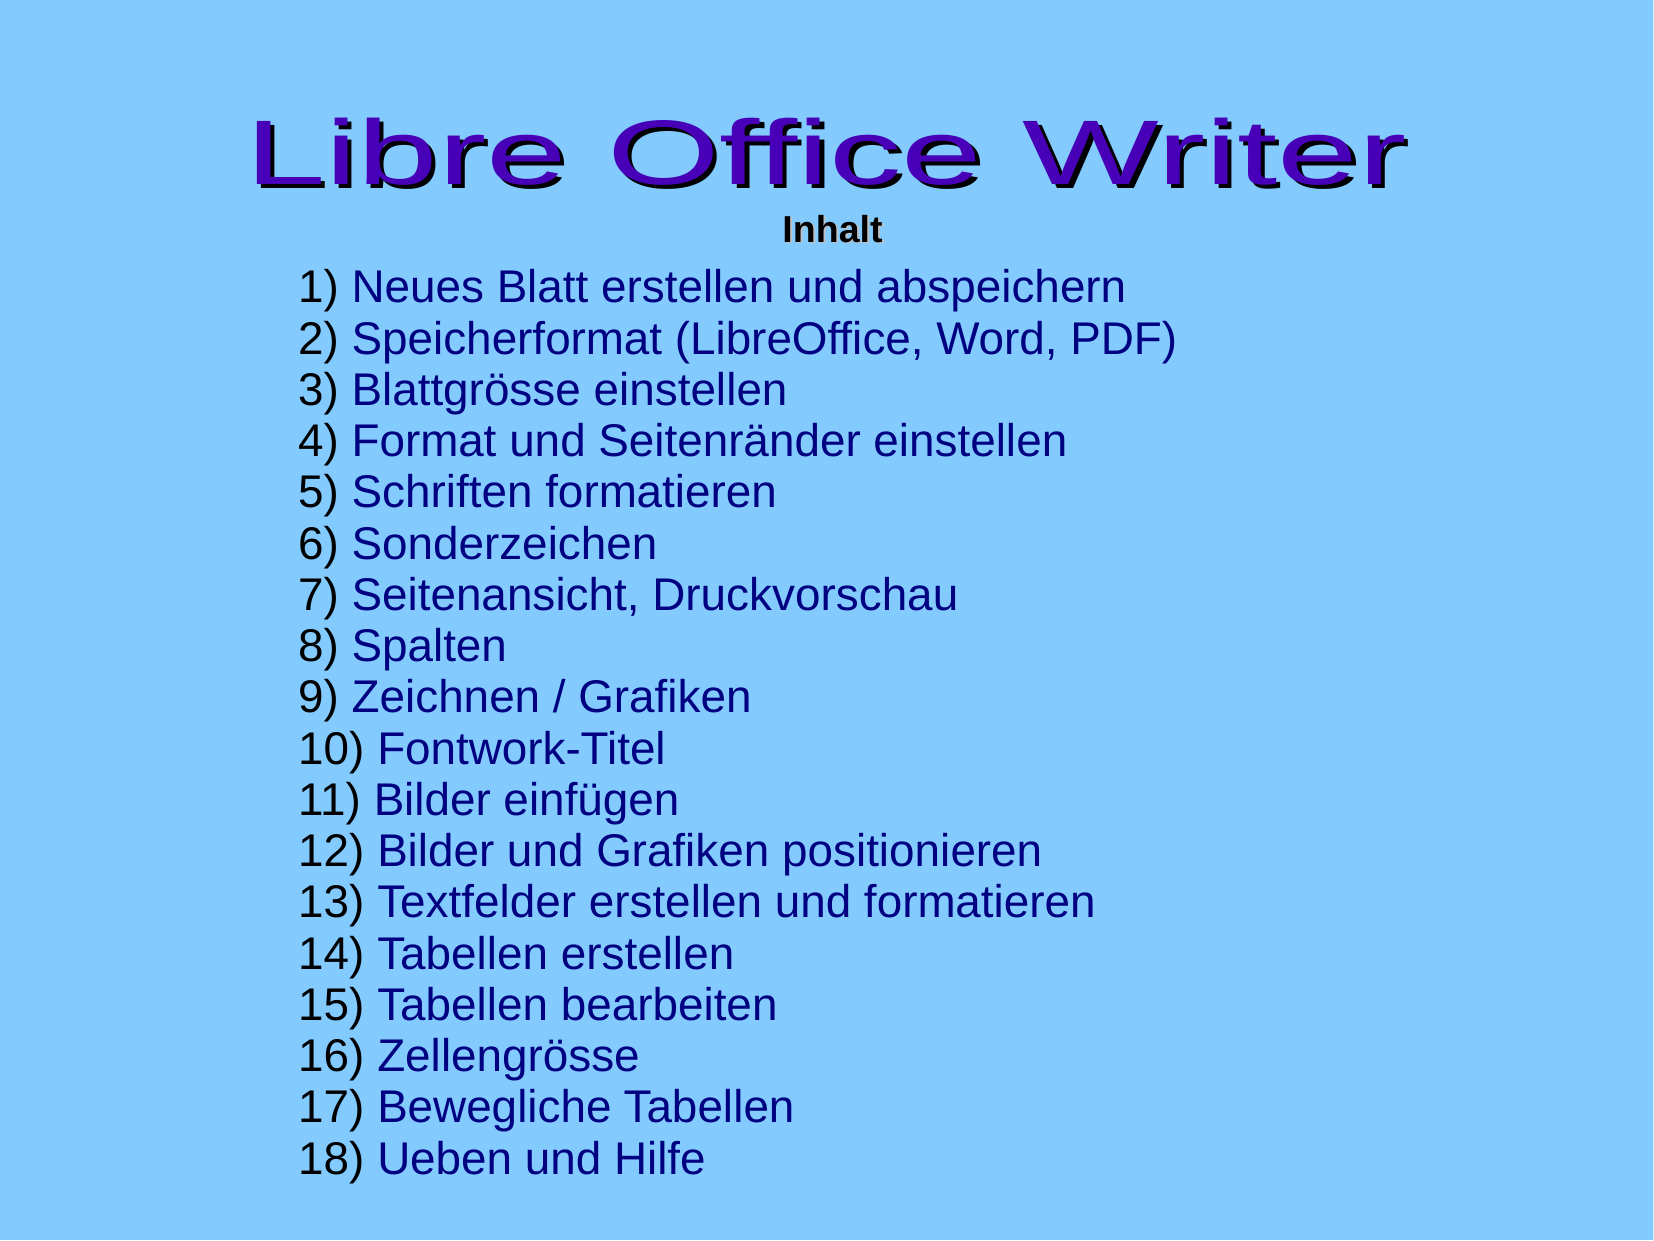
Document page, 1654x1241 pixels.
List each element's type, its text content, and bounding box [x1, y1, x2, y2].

title Libre Office Writer [82, 49, 1571, 257]
text_box Inhalt [460, 200, 1205, 259]
text_box 1) Neues Blatt erstellen und abspeichern 2) Speicherformat (LibreOffice, Word, PDF) 3) Blattgrösse einstellen 4) Format und Seitenränder einstellen 5) Schriften formatieren 6) Sonderzeichen 7) Seitenansicht, Druckvorschau 8) Spalten 9) Zeichnen / Grafiken 10) Fontwork-Titel 11) Bilder einfügen 12) Bilder und Grafiken positionieren 13) Textfelder erstellen und formatieren 14) Tabellen erstellen 15) Tabellen bearbeiten 16) Zellengrösse 17) Bewegliche Tabellen 18) Ueben und Hilfe [283, 253, 1430, 1188]
